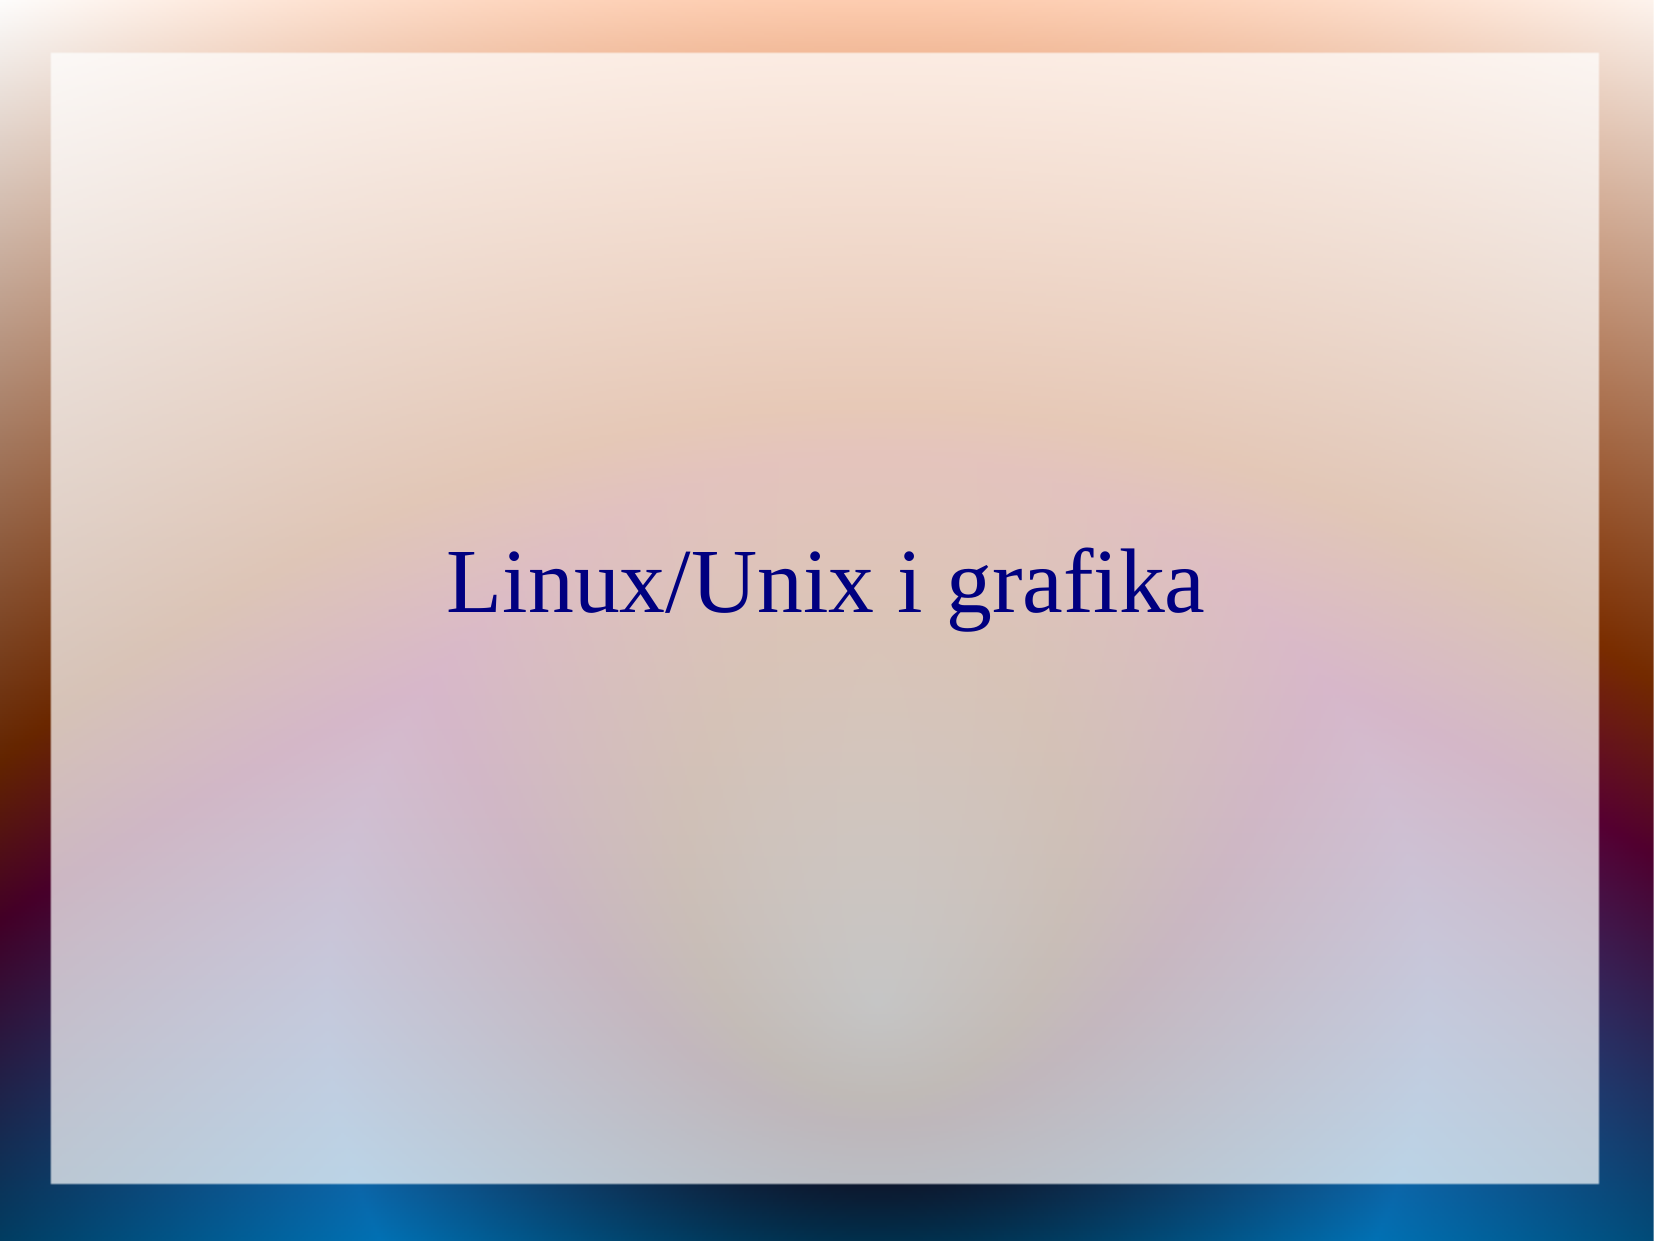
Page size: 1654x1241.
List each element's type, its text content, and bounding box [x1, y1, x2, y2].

picture [0, 0, 1654, 1241]
subtitle Linux/Unix i grafika [82, 62, 1571, 1102]
